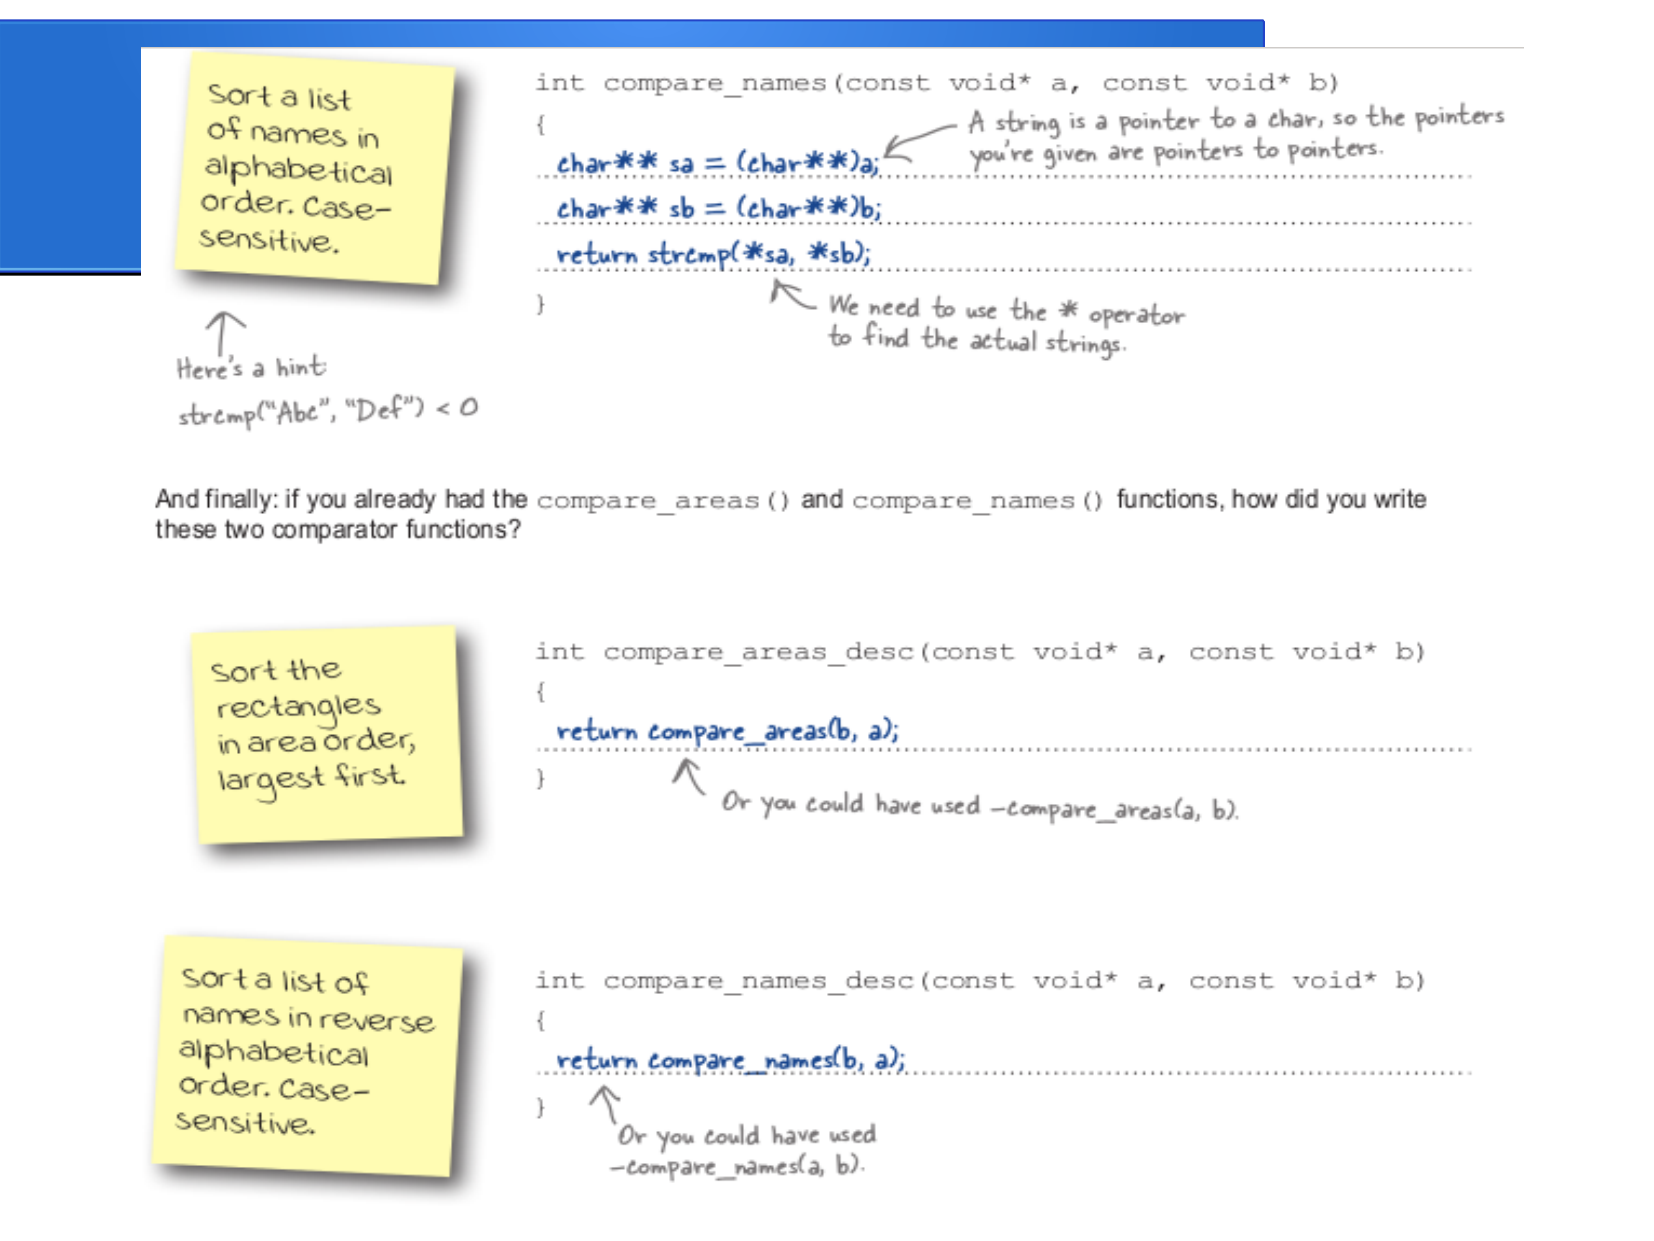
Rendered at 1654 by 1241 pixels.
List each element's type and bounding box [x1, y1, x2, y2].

picture [141, 47, 1524, 1217]
